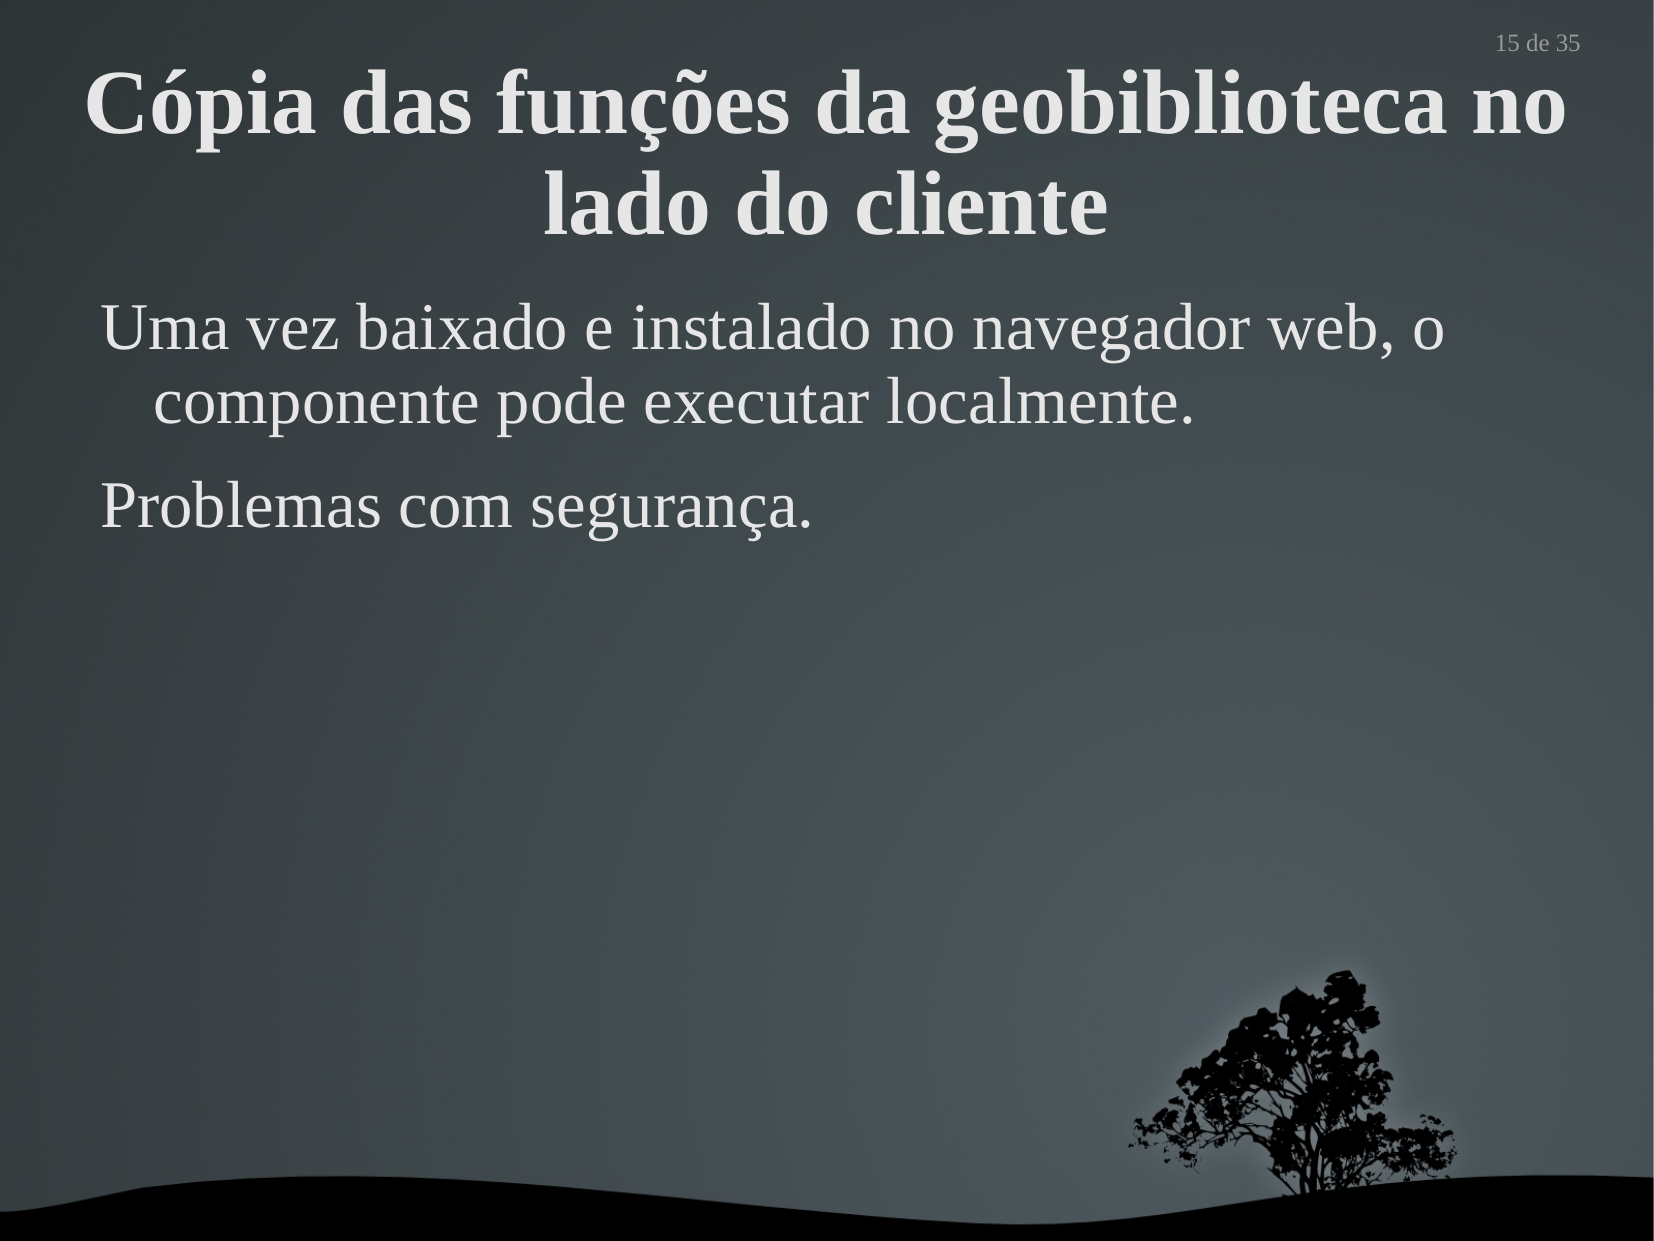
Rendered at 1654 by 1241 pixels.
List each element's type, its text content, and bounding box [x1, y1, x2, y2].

list Uma vez baixado e instalado no navegador web, o componente pode executar localmente. Problemas com segurança. [82, 290, 1571, 1094]
picture [0, 0, 1654, 1241]
title Cópia das funções da geobiblioteca no lado do cliente [82, 33, 1571, 273]
